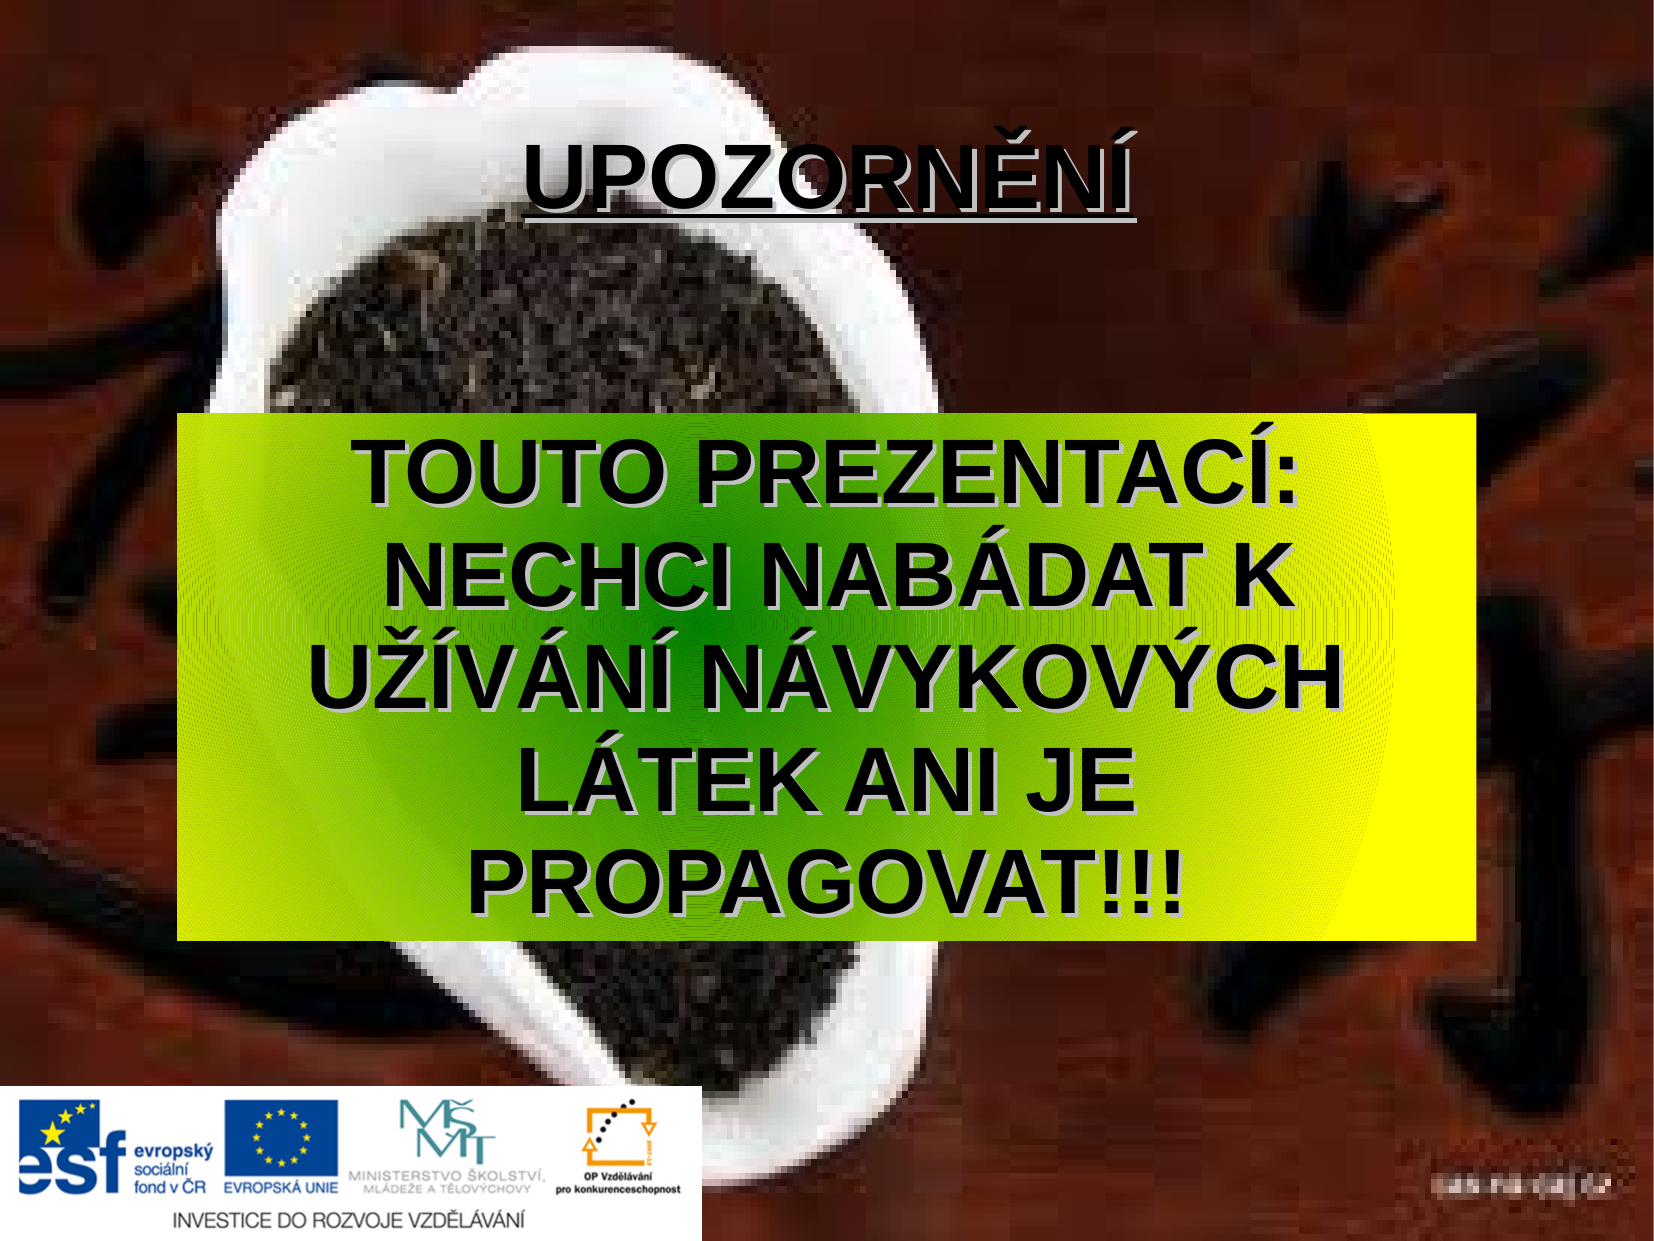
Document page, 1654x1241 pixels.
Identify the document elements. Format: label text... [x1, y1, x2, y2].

text_box TOUTO PREZENTACÍ: NECHCI NABÁDAT K UŽÍVÁNÍ NÁVYKOVÝCH LÁTEK ANI JE PROPAGOVAT!!! [177, 413, 1477, 941]
picture [0, 1086, 702, 1241]
text_box UPOZORNĚNÍ [472, 118, 1182, 236]
